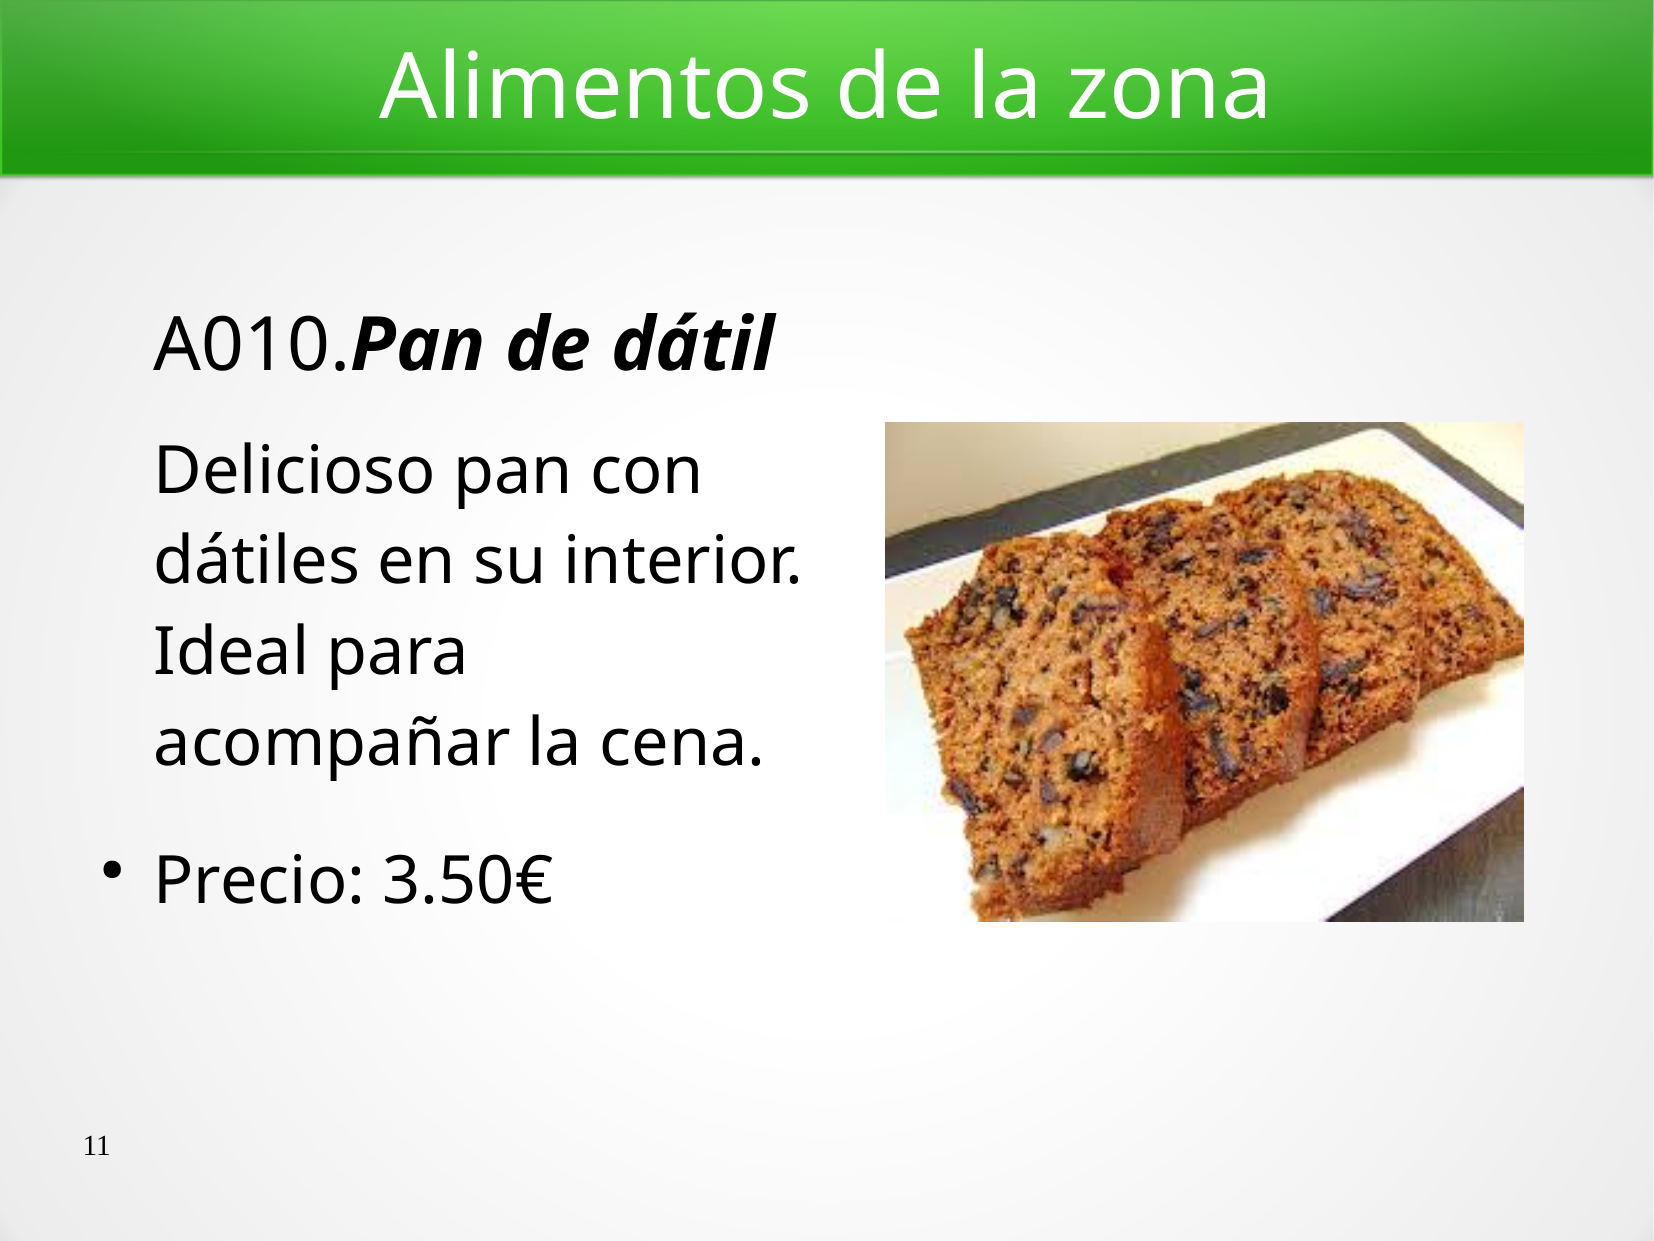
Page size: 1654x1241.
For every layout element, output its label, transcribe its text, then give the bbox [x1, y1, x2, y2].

title Alimentos de la zona [82, 11, 1571, 154]
list A010.Pan de dátil Delicioso pan con dátiles en su interior. Ideal para acompañar la cena. Precio: 3.50€ [82, 290, 809, 1010]
picture [0, 0, 1654, 1241]
